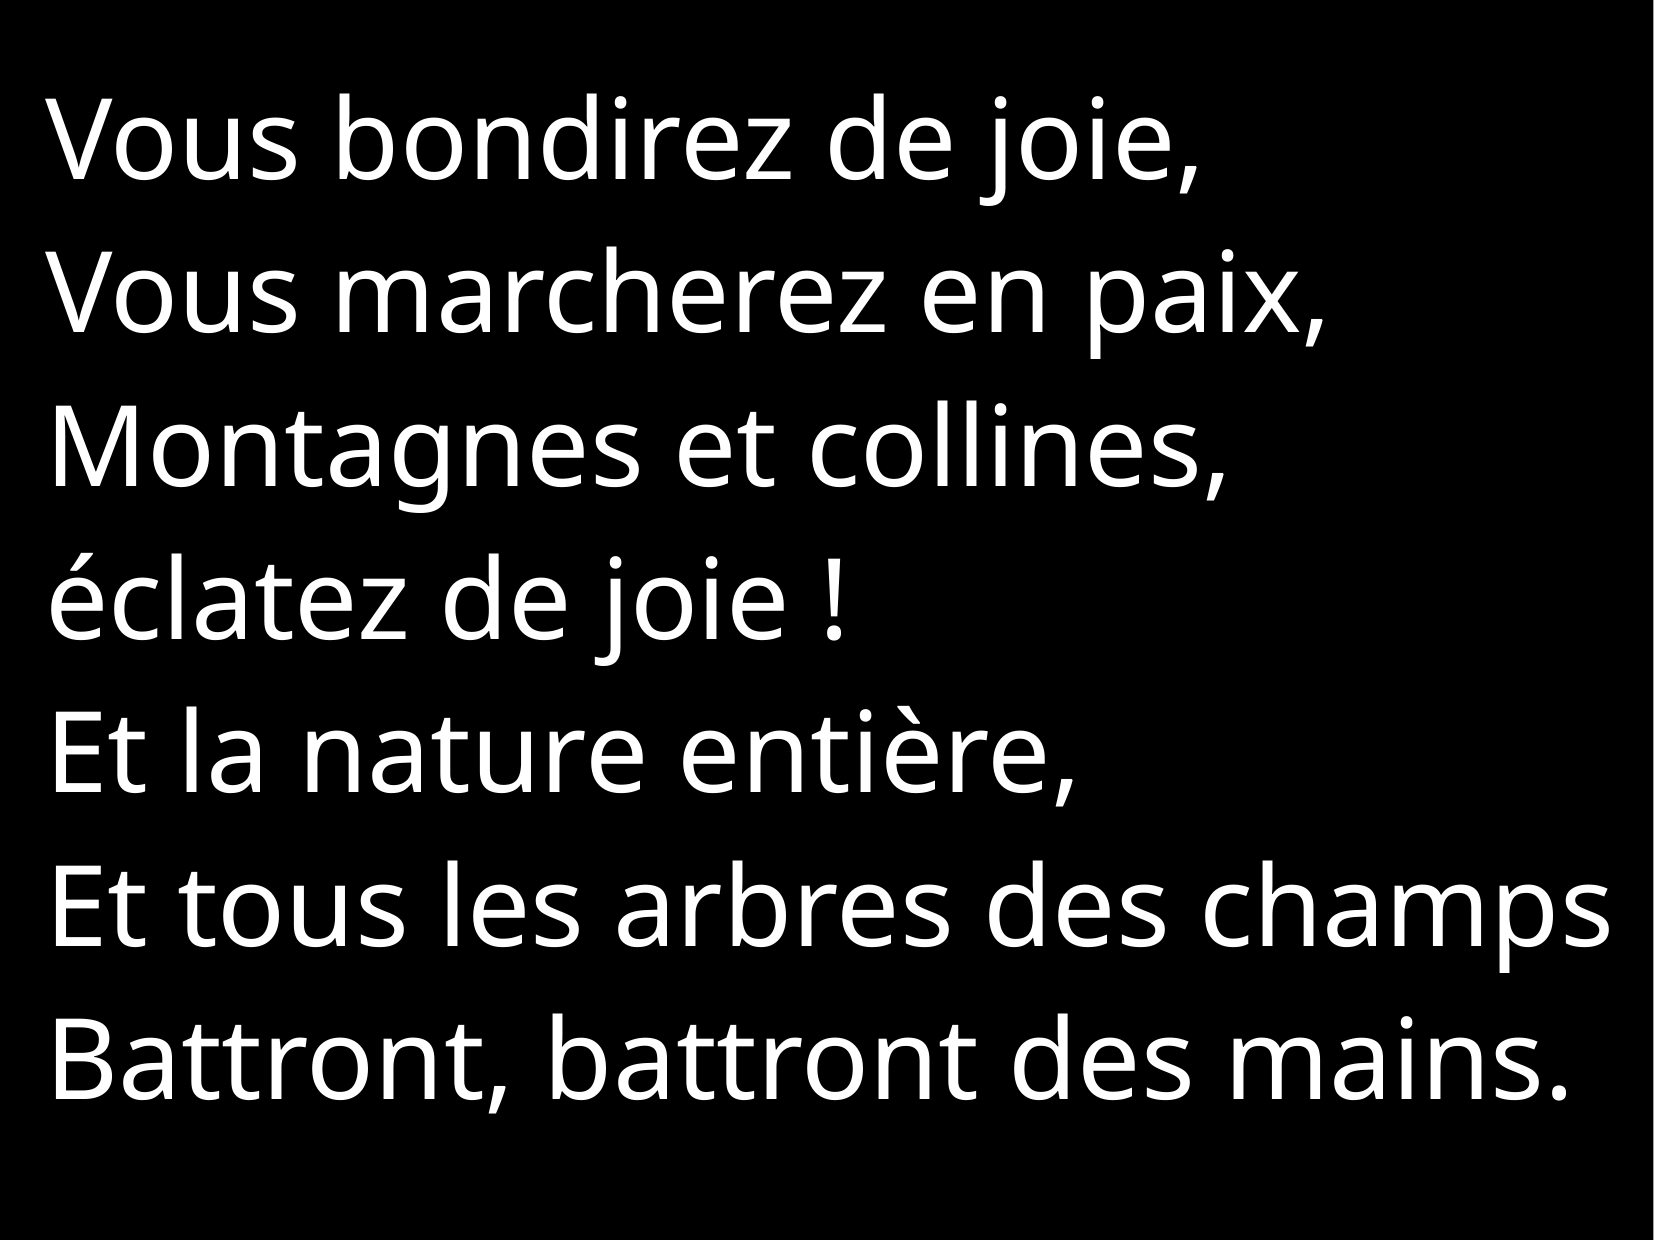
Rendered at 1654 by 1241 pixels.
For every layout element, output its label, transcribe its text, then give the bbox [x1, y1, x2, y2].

subtitle Vous bondirez de joie, Vous marcherez en paix, Montagnes et collines, éclatez de joie ! Et la nature entière, Et tous les arbres des champs Battront, battront des mains. [45, 0, 1617, 1241]
